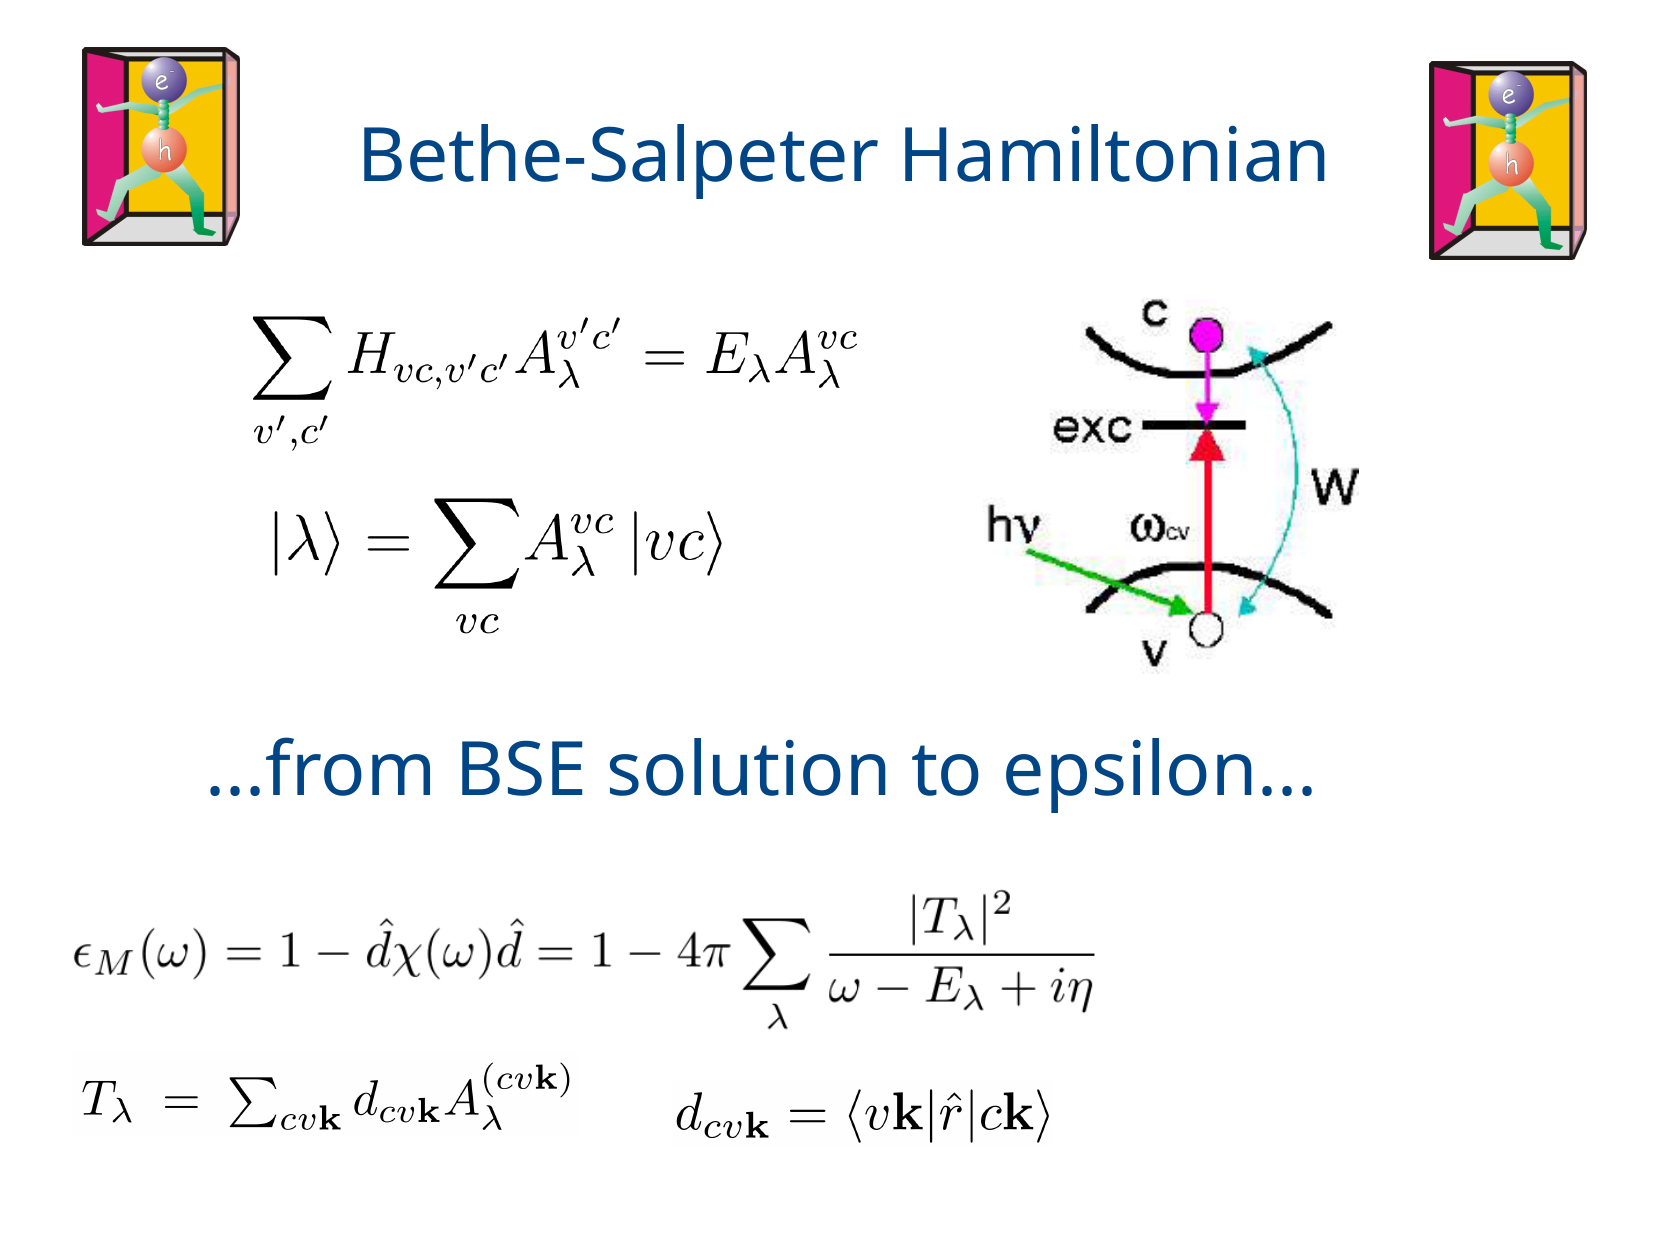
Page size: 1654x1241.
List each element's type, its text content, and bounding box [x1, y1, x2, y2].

picture [983, 298, 1359, 674]
picture [673, 1080, 1052, 1146]
picture [1429, 61, 1587, 260]
title Bethe-Salpeter Hamiltonian [307, 44, 1382, 260]
picture [212, 272, 883, 461]
picture [248, 472, 756, 645]
title ...from BSE solution to epsilon... [177, 658, 1347, 875]
picture [70, 1051, 579, 1135]
picture [82, 47, 240, 246]
picture [59, 873, 1098, 1039]
